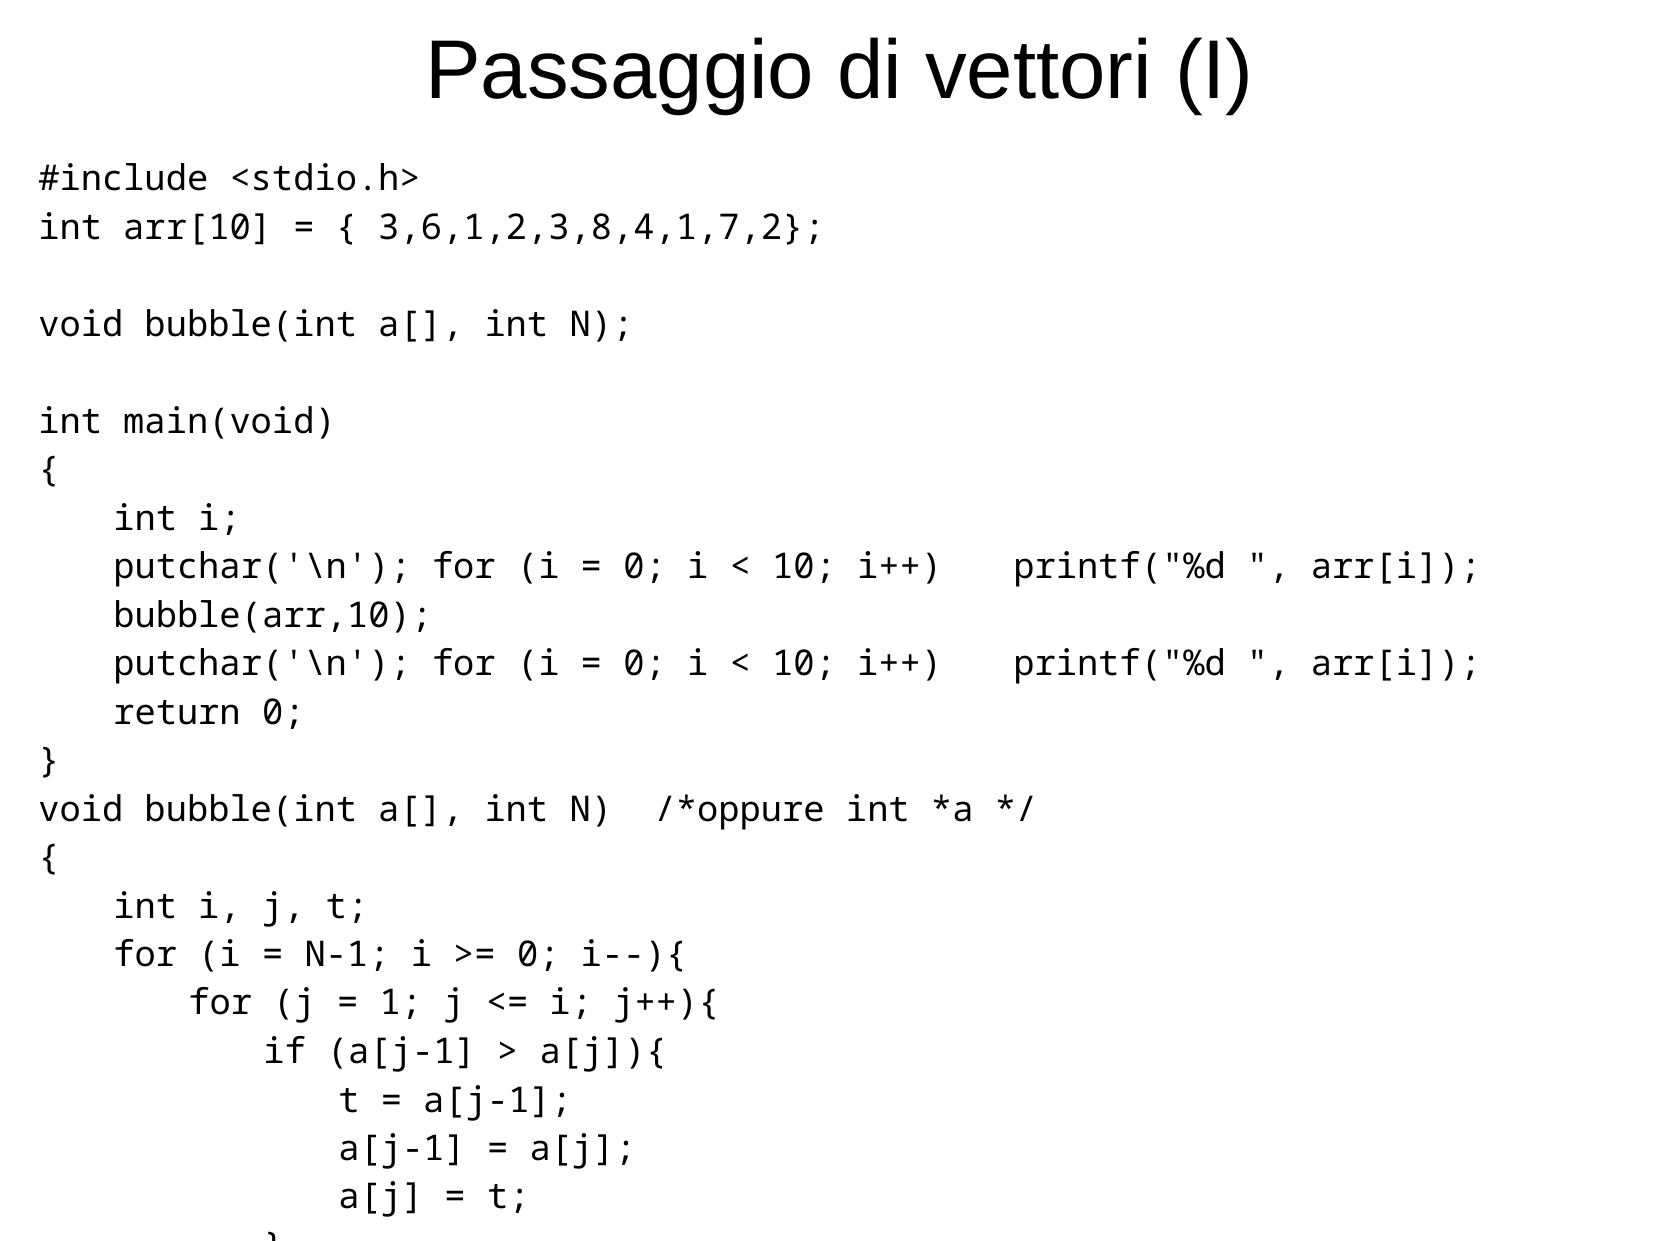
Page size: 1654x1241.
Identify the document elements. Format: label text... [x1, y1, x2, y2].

text_box #include <stdio.h> int arr[10] = { 3,6,1,2,3,8,4,1,7,2}; void bubble(int a[], int N); int main(void) { int i; putchar('\n'); for (i = 0; i < 10; i++) printf("%d ", arr[i]); bubble(arr,10); putchar('\n'); for (i = 0; i < 10; i++) printf("%d ", arr[i]); return 0; } void bubble(int a[], int N) /*oppure int *a */ { int i, j, t; for (i = N-1; i >= 0; i--){ for (j = 1; j <= i; j++){ if (a[j-1] > a[j]){ t = a[j-1]; a[j-1] = a[j]; a[j] = t; } } } } [23, 145, 1644, 1241]
text_box [615, 736, 914, 1141]
title Passaggio di vettori (I) [30, 0, 1621, 145]
